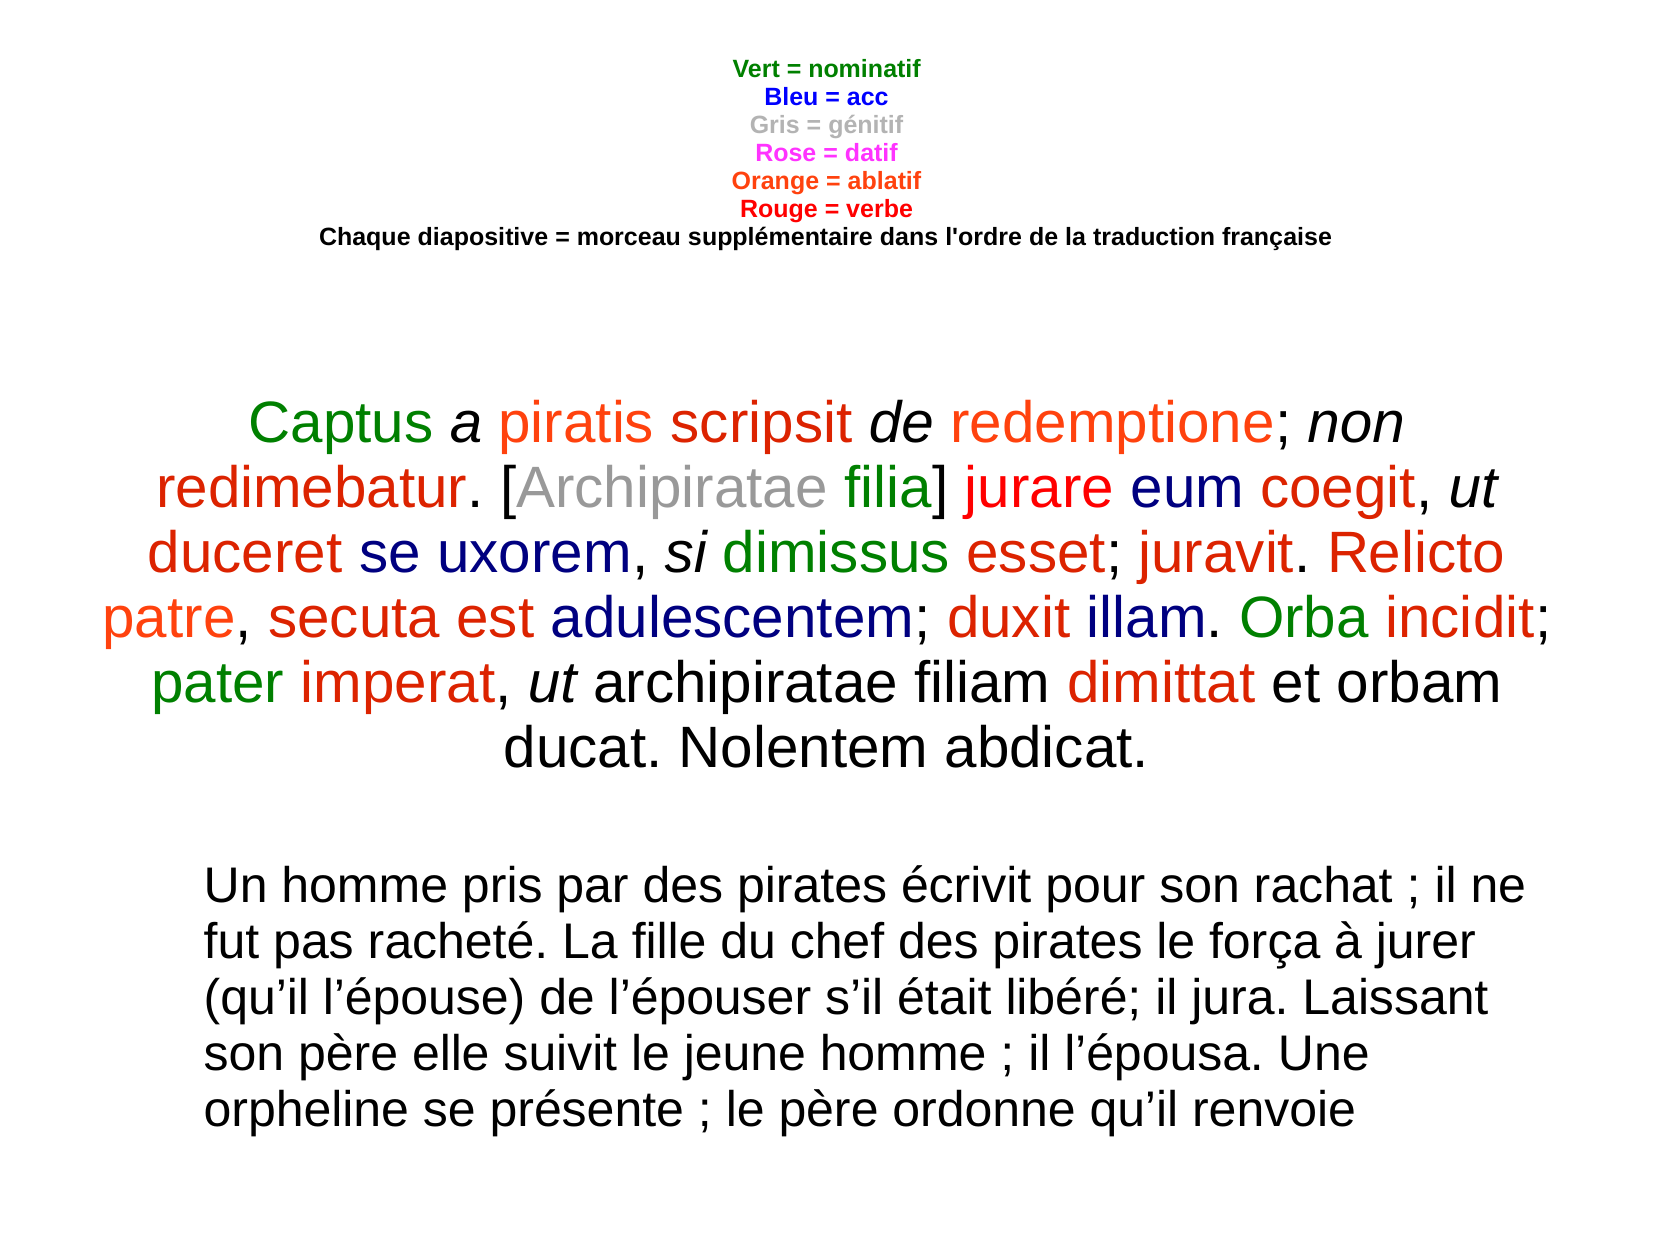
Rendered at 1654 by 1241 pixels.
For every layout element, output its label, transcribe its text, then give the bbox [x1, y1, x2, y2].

subtitle Captus a piratis scripsit de redemptione; non redimebatur. [Archipiratae filia] jurare eum coegit, ut duceret se uxorem, si dimissus esset; juravit. Relicto patre, secuta est adulescentem; duxit illam. Orba incidit; pater imperat, ut archipiratae filiam dimittat et orbam ducat. Nolentem abdicat. [82, 318, 1571, 851]
text_box Un homme pris par des pirates écrivit pour son rachat ; il ne fut pas racheté. La fille du chef des pirates le força à jurer (qu’il l’épouse) de l’épouser s’il était libéré; il jura. Laissant son père elle suivit le jeune homme ; il l’épousa. Une orpheline se présente ; le père ordonne qu’il renvoie [188, 850, 1571, 1144]
title Vert = nominatif Bleu = acc Gris = génitif Rose = datif Orange = ablatif Rouge = verbe Chaque diapositive = morceau supplémentaire dans l'ordre de la traduction française [82, 49, 1571, 257]
